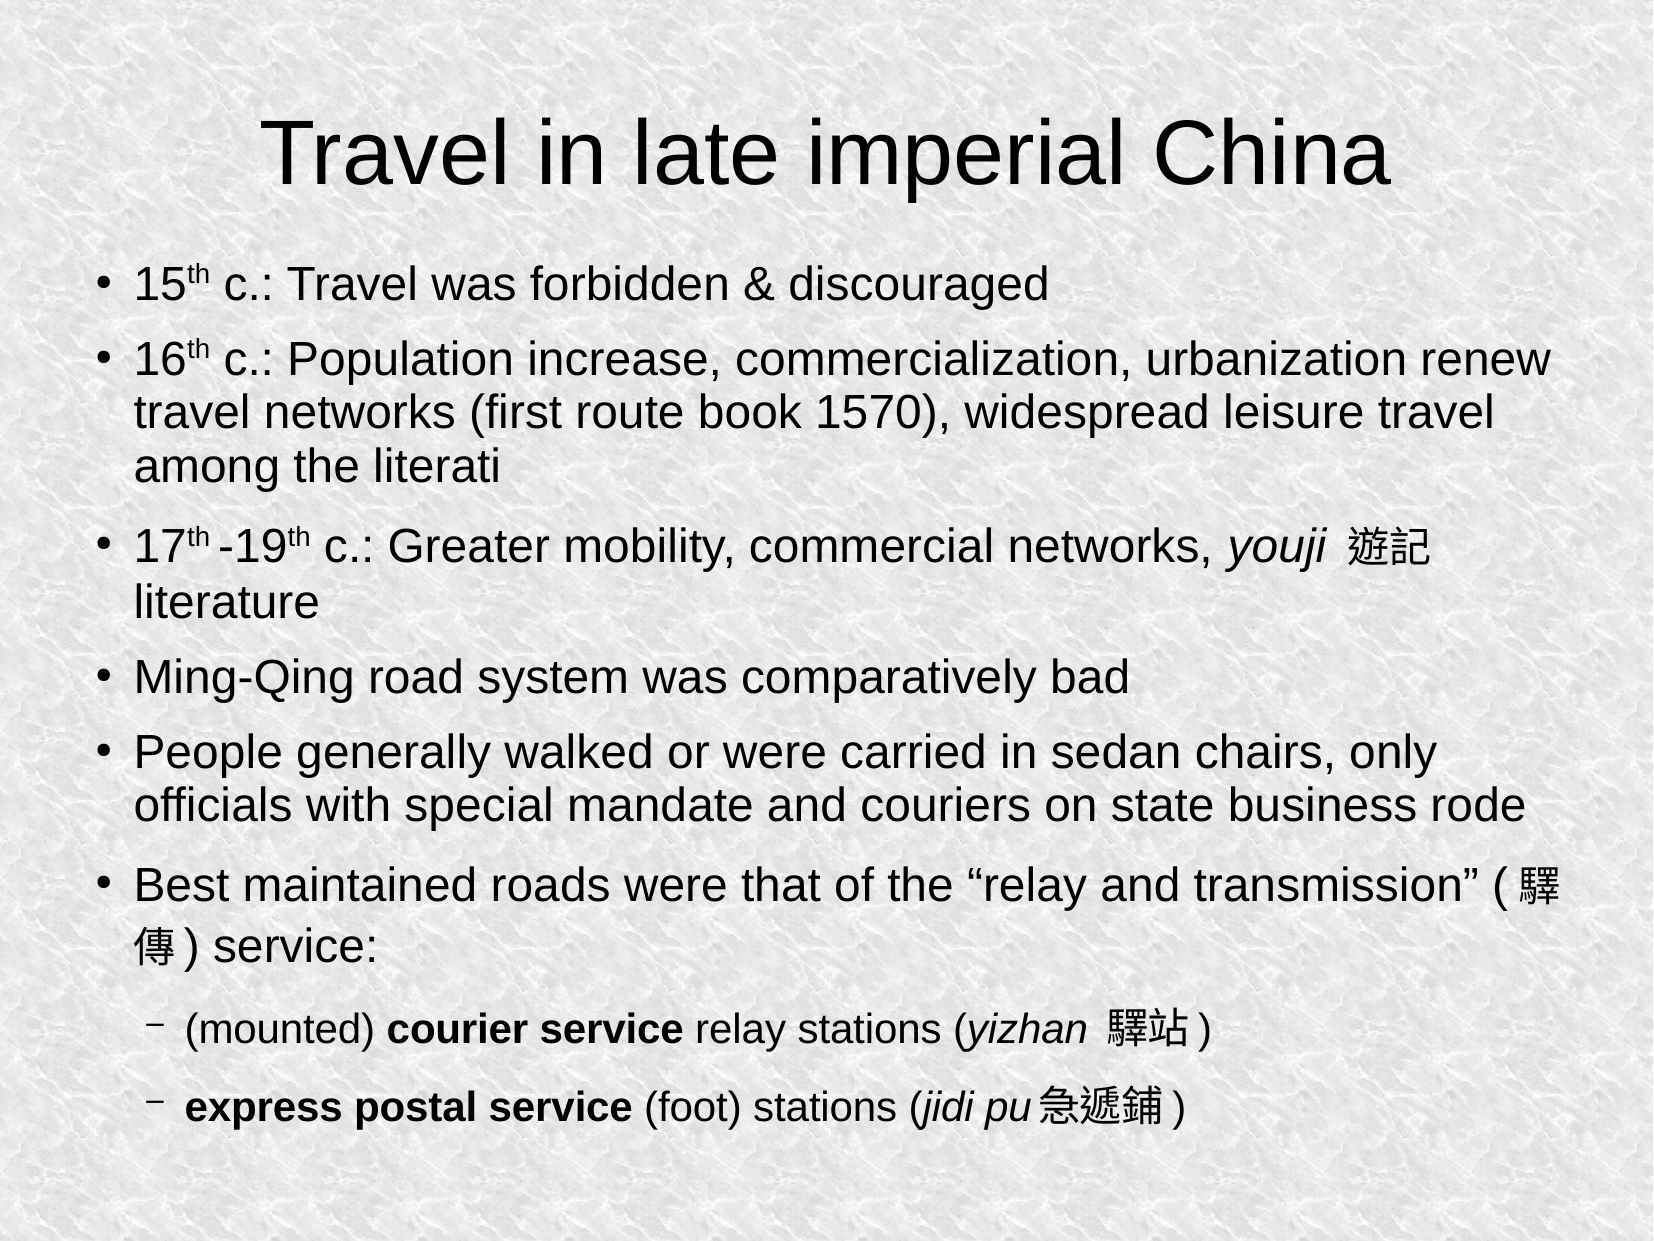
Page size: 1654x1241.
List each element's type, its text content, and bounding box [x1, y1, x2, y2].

list 15th c.: Travel was forbidden & discouraged 16th c.: Population increase, commercialization, urbanization renew travel networks (first route book 1570), widespread leisure travel among the literati 17th -19th c.: Greater mobility, commercial networks, youji 遊記 literature Ming-Qing road system was comparatively bad People generally walked or were carried in sedan chairs, only officials with special mandate and couriers on state business rode Best maintained roads were that of the “relay and transmission” (驛傳) service: (mounted) courier service relay stations (yizhan 驛站) express postal service (foot) stations (jidi pu急遞鋪) [82, 256, 1571, 1141]
picture [0, 0, 1654, 1241]
title Travel in late imperial China [82, 49, 1571, 256]
